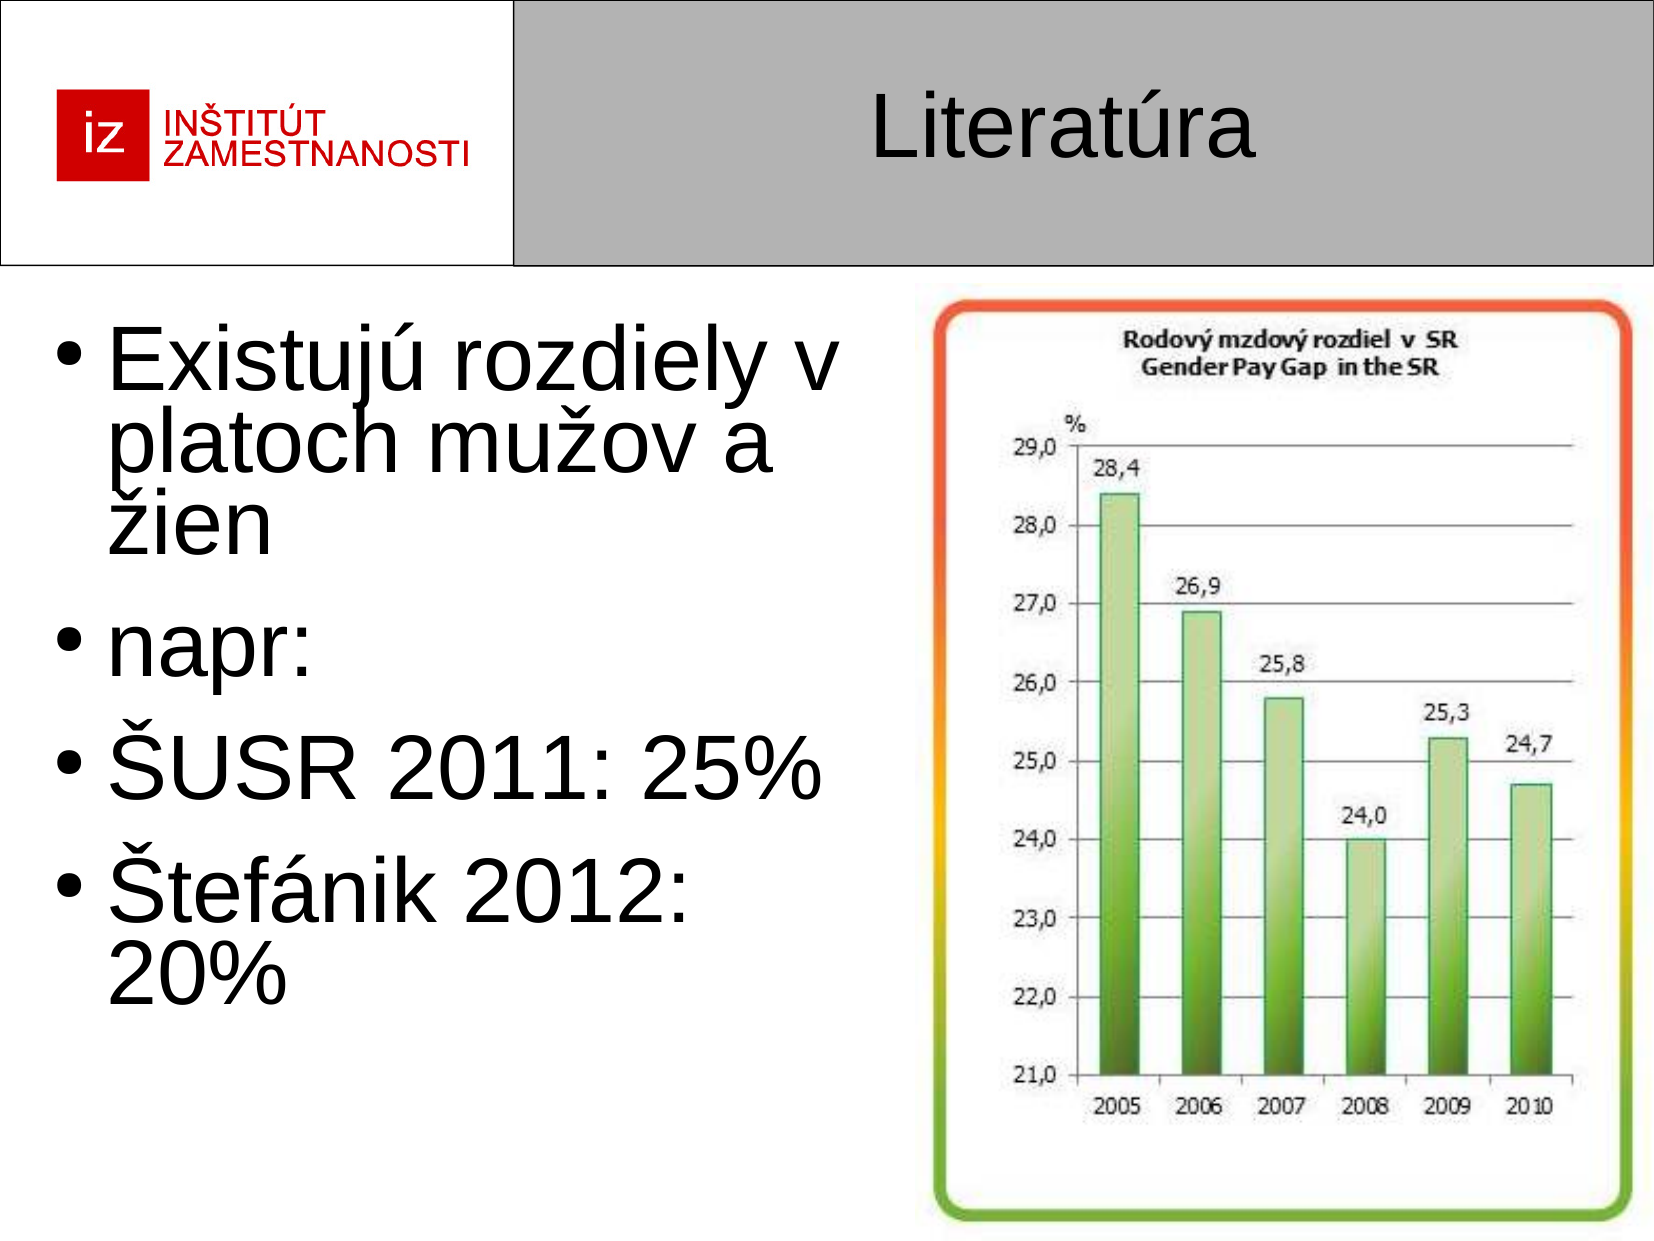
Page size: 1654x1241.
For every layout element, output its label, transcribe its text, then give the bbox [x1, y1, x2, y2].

title Literatúra [561, 29, 1565, 237]
list Existujú rozdiely v platoch mužov a žien napr: ŠUSR 2011: 25% Štefánik 2012: 20% [35, 324, 857, 1106]
picture [915, 283, 1654, 1241]
picture [5, 8, 512, 257]
